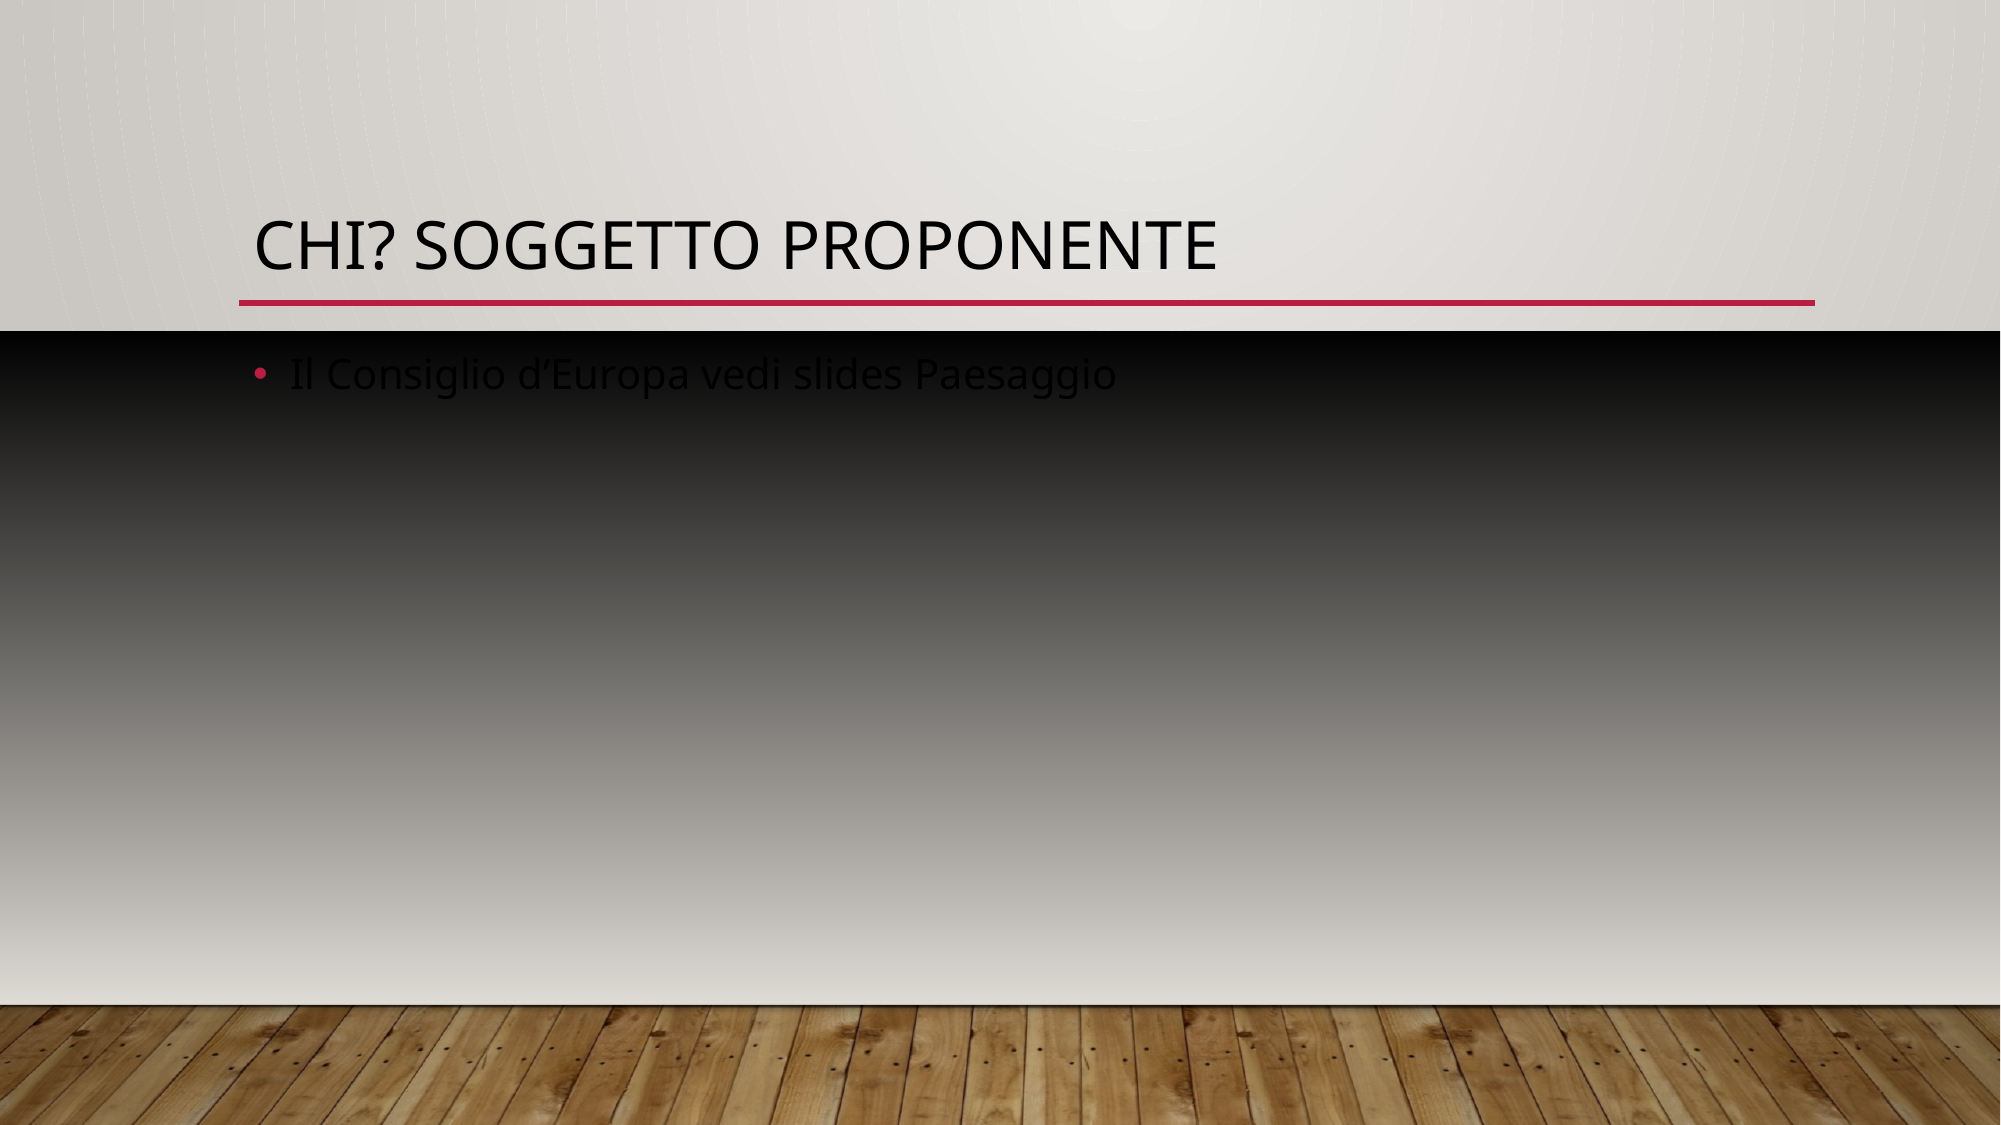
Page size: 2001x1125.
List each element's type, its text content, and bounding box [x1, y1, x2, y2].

list Il Consiglio d’Europa vedi slides Paesaggio [238, 330, 1814, 897]
title Chi? Soggetto proponente [238, 131, 1814, 305]
